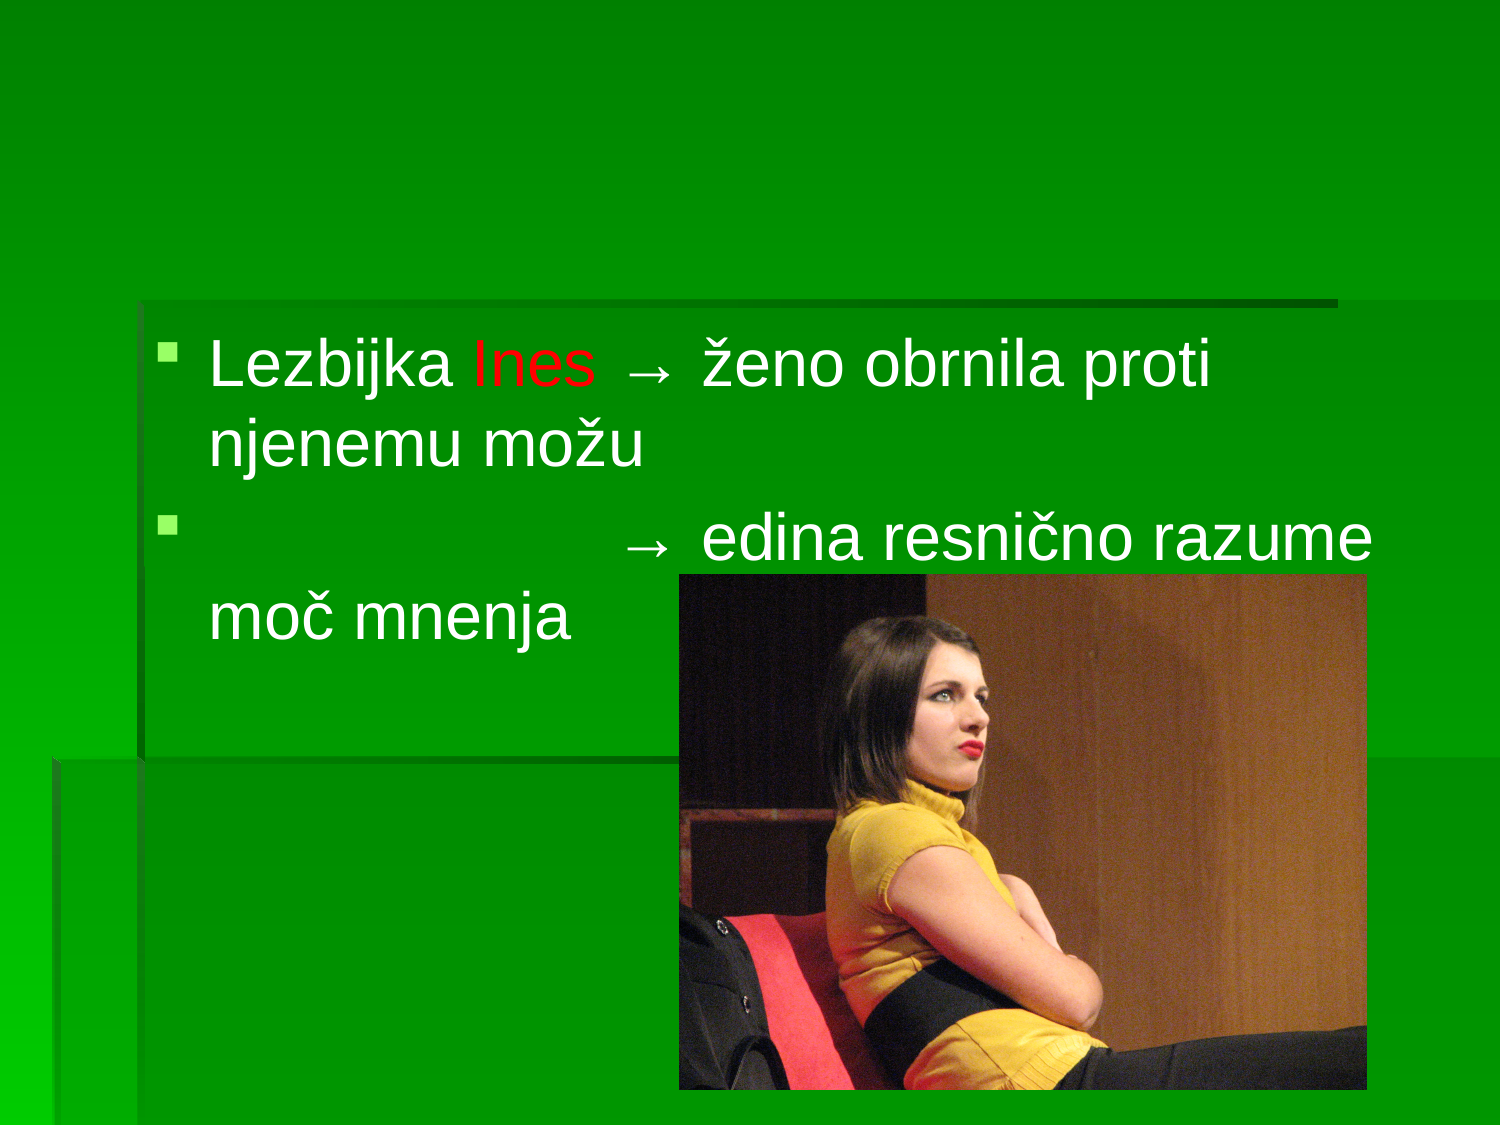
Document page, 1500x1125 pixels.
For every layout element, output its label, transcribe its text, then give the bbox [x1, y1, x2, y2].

list Lezbijka Ines → ženo obrnila proti njenemu možu → edina resnično razume moč mnenja [137, 312, 1451, 1000]
picture [679, 574, 1367, 1090]
